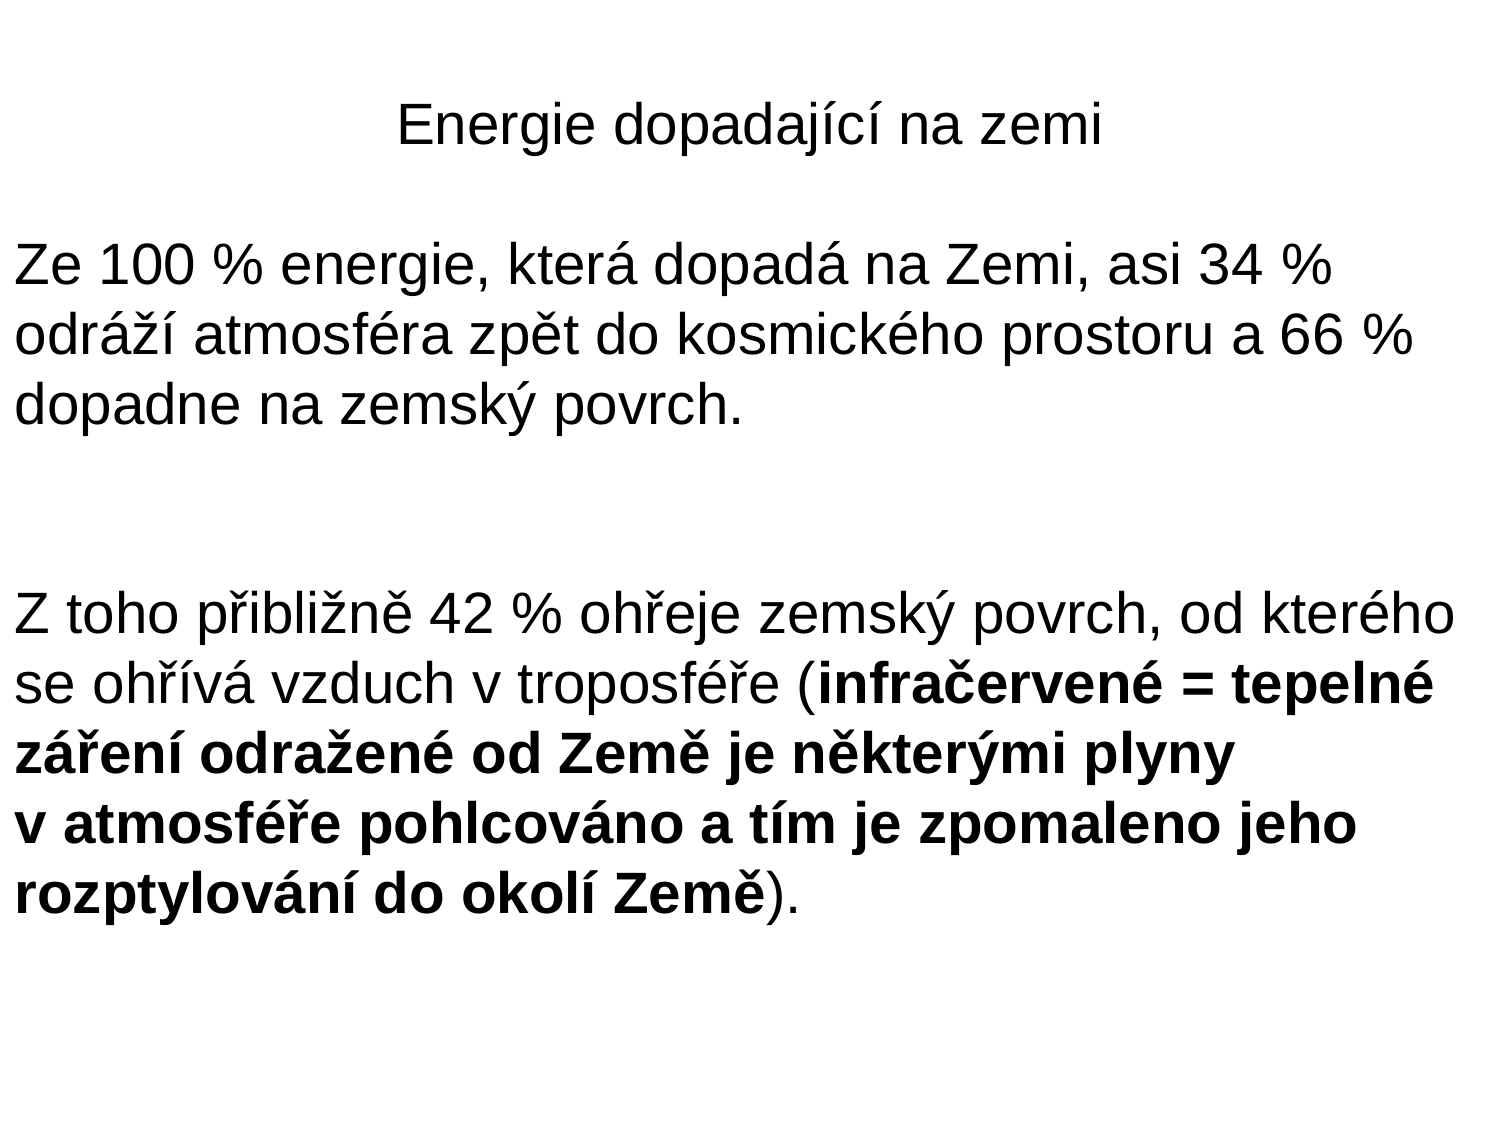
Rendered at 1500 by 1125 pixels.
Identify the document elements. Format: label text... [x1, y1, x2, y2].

text_box Energie dopadající na zemi Ze 100 % energie, která dopadá na Zemi, asi 34 % odráží atmosféra zpět do kosmického prostoru a 66 % dopadne na zemský povrch. Z toho přibližně 42 % ohřeje zemský povrch, od kterého se ohřívá vzduch v troposféře (infračervené = tepelné záření odražené od Země je některými plyny v atmosféře pohlcováno a tím je zpomaleno jeho rozptylování do okolí Země). [0, 78, 1500, 1004]
